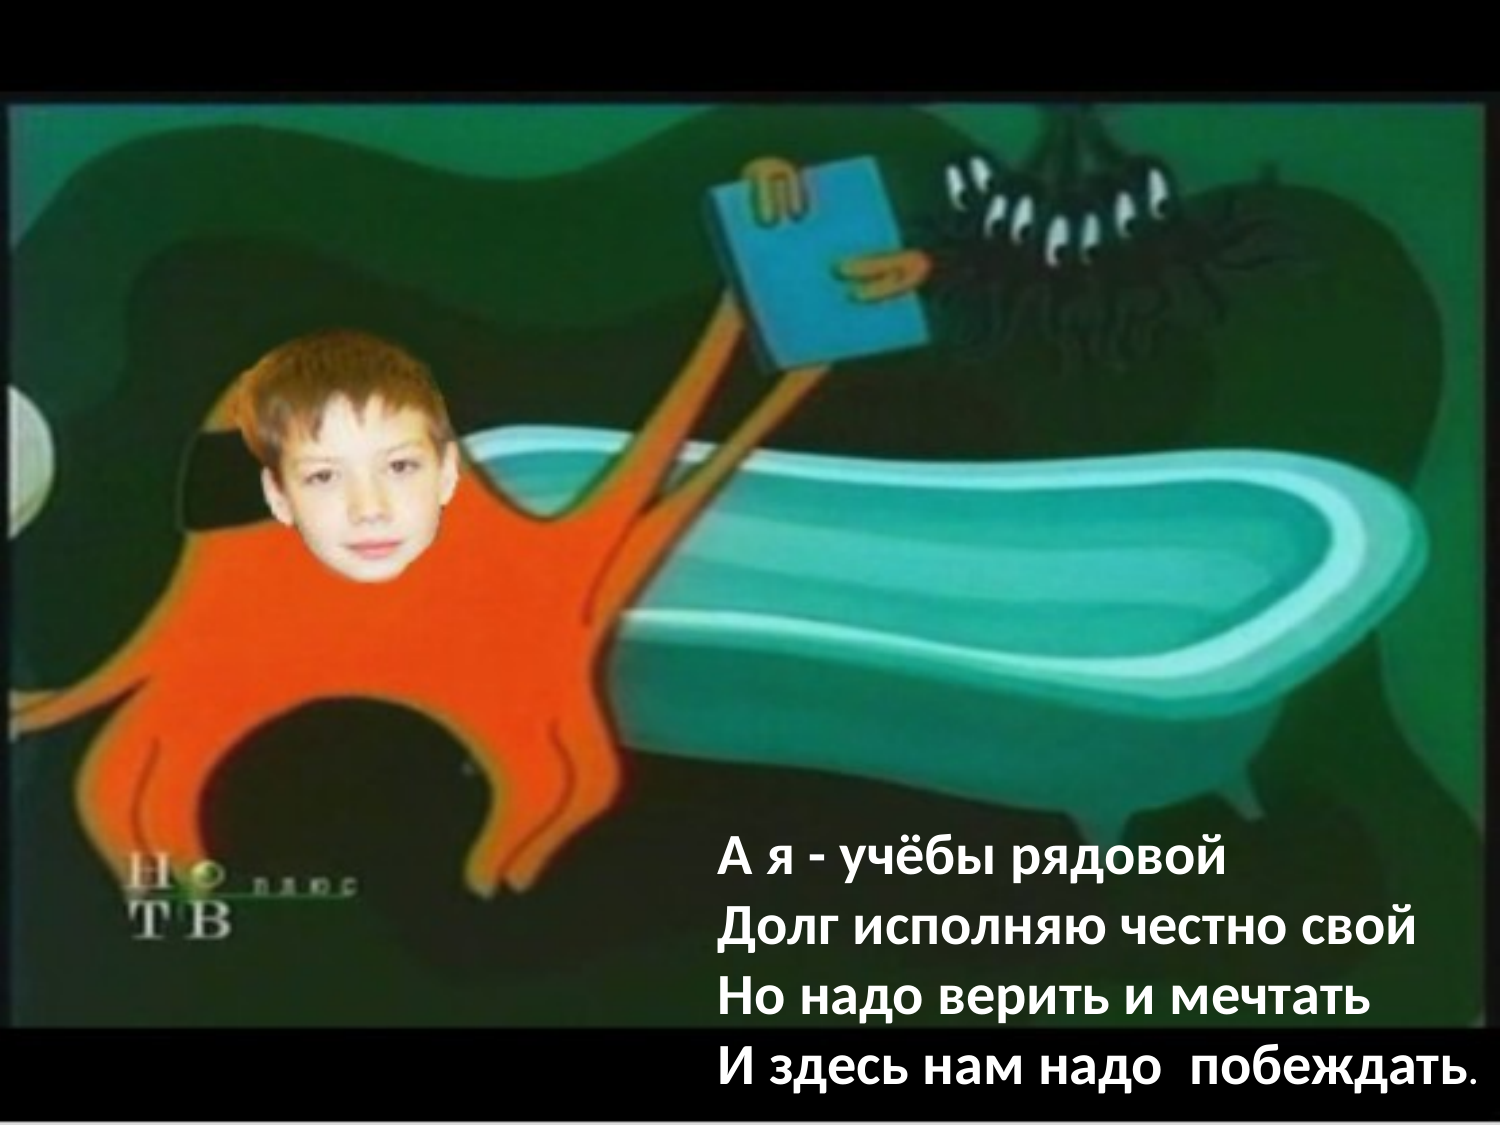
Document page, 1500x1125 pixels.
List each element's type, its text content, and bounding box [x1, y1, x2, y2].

picture [0, 0, 1500, 1125]
text_box А я - учёбы рядовой Долг исполняю честно свой Но надо верить и мечтать И здесь нам надо побеждать. [703, 808, 1500, 1104]
